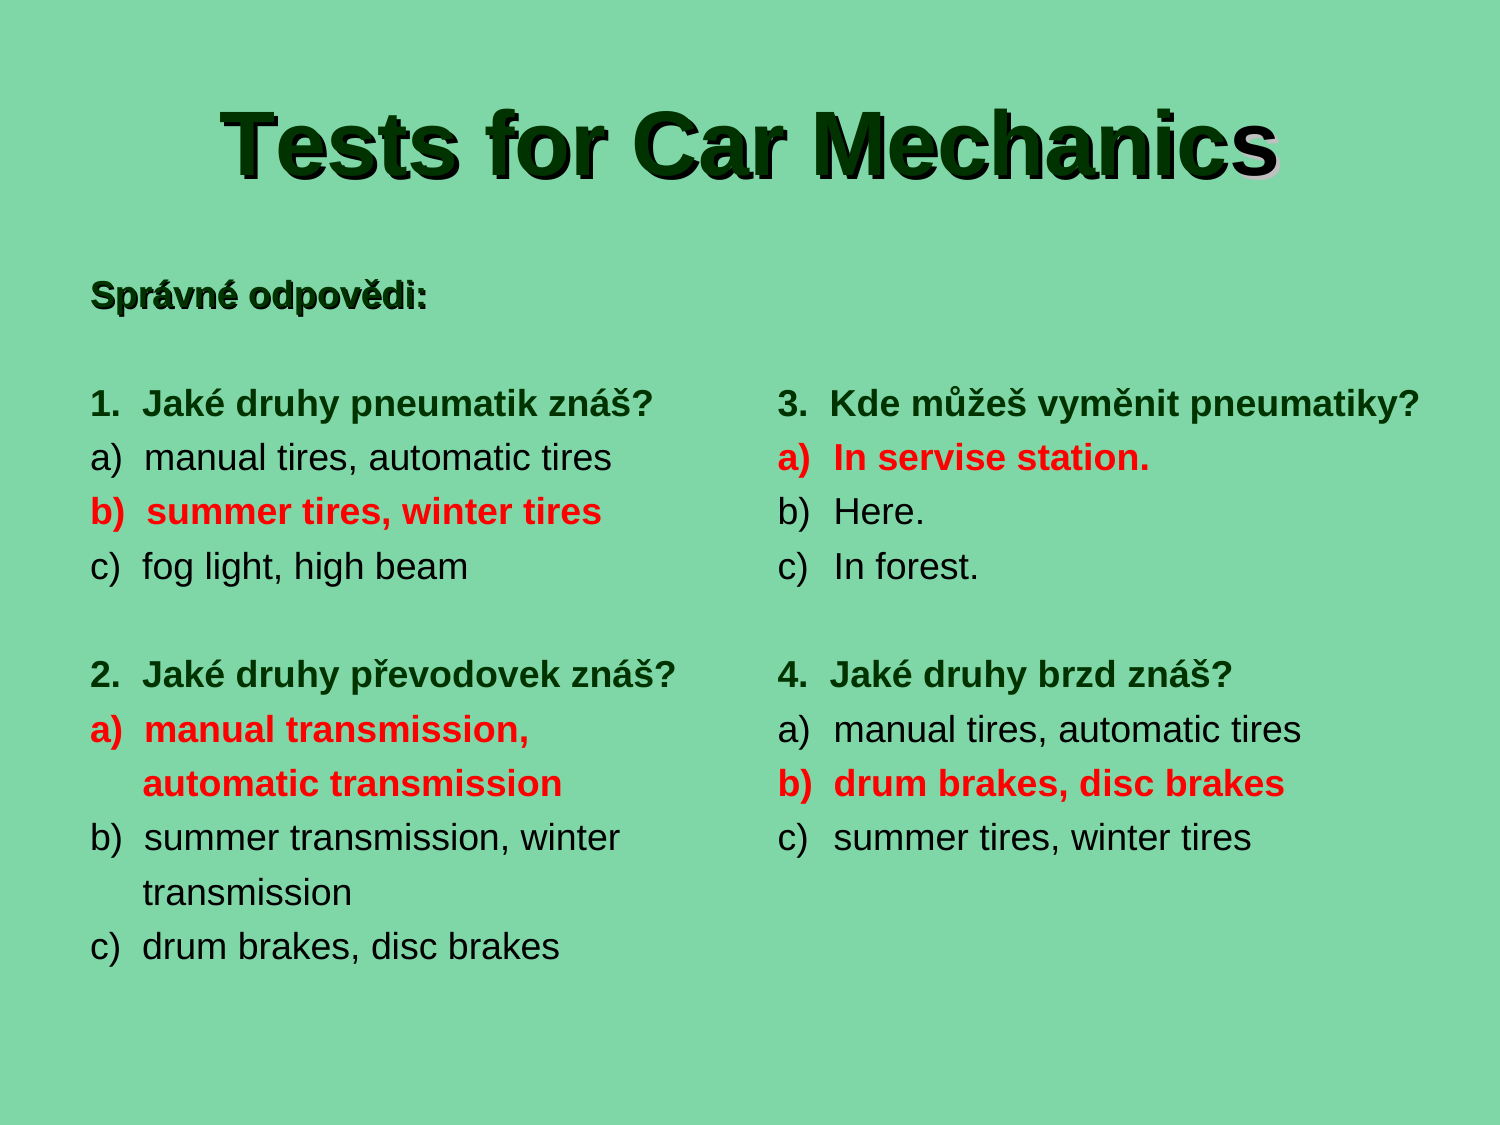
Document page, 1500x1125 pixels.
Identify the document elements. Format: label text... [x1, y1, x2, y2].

list 3. Kde můžeš vyměnit pneumatiky? In servise station. Here. In forest. 4. Jaké druhy brzd znáš? manual tires, automatic tires drum brakes, disc brakes summer tires, winter tires [762, 262, 1454, 1029]
title Tests for Car Mechanics [75, 45, 1426, 233]
list Správné odpovědi: 1. Jaké druhy pneumatik znáš? a) manual tires, automatic tires b) summer tires, winter tires c) fog light, high beam 2. Jaké druhy převodovek znáš? a) manual transmission, automatic transmission b) summer transmission, winter transmission c) drum brakes, disc brakes [75, 262, 738, 1125]
